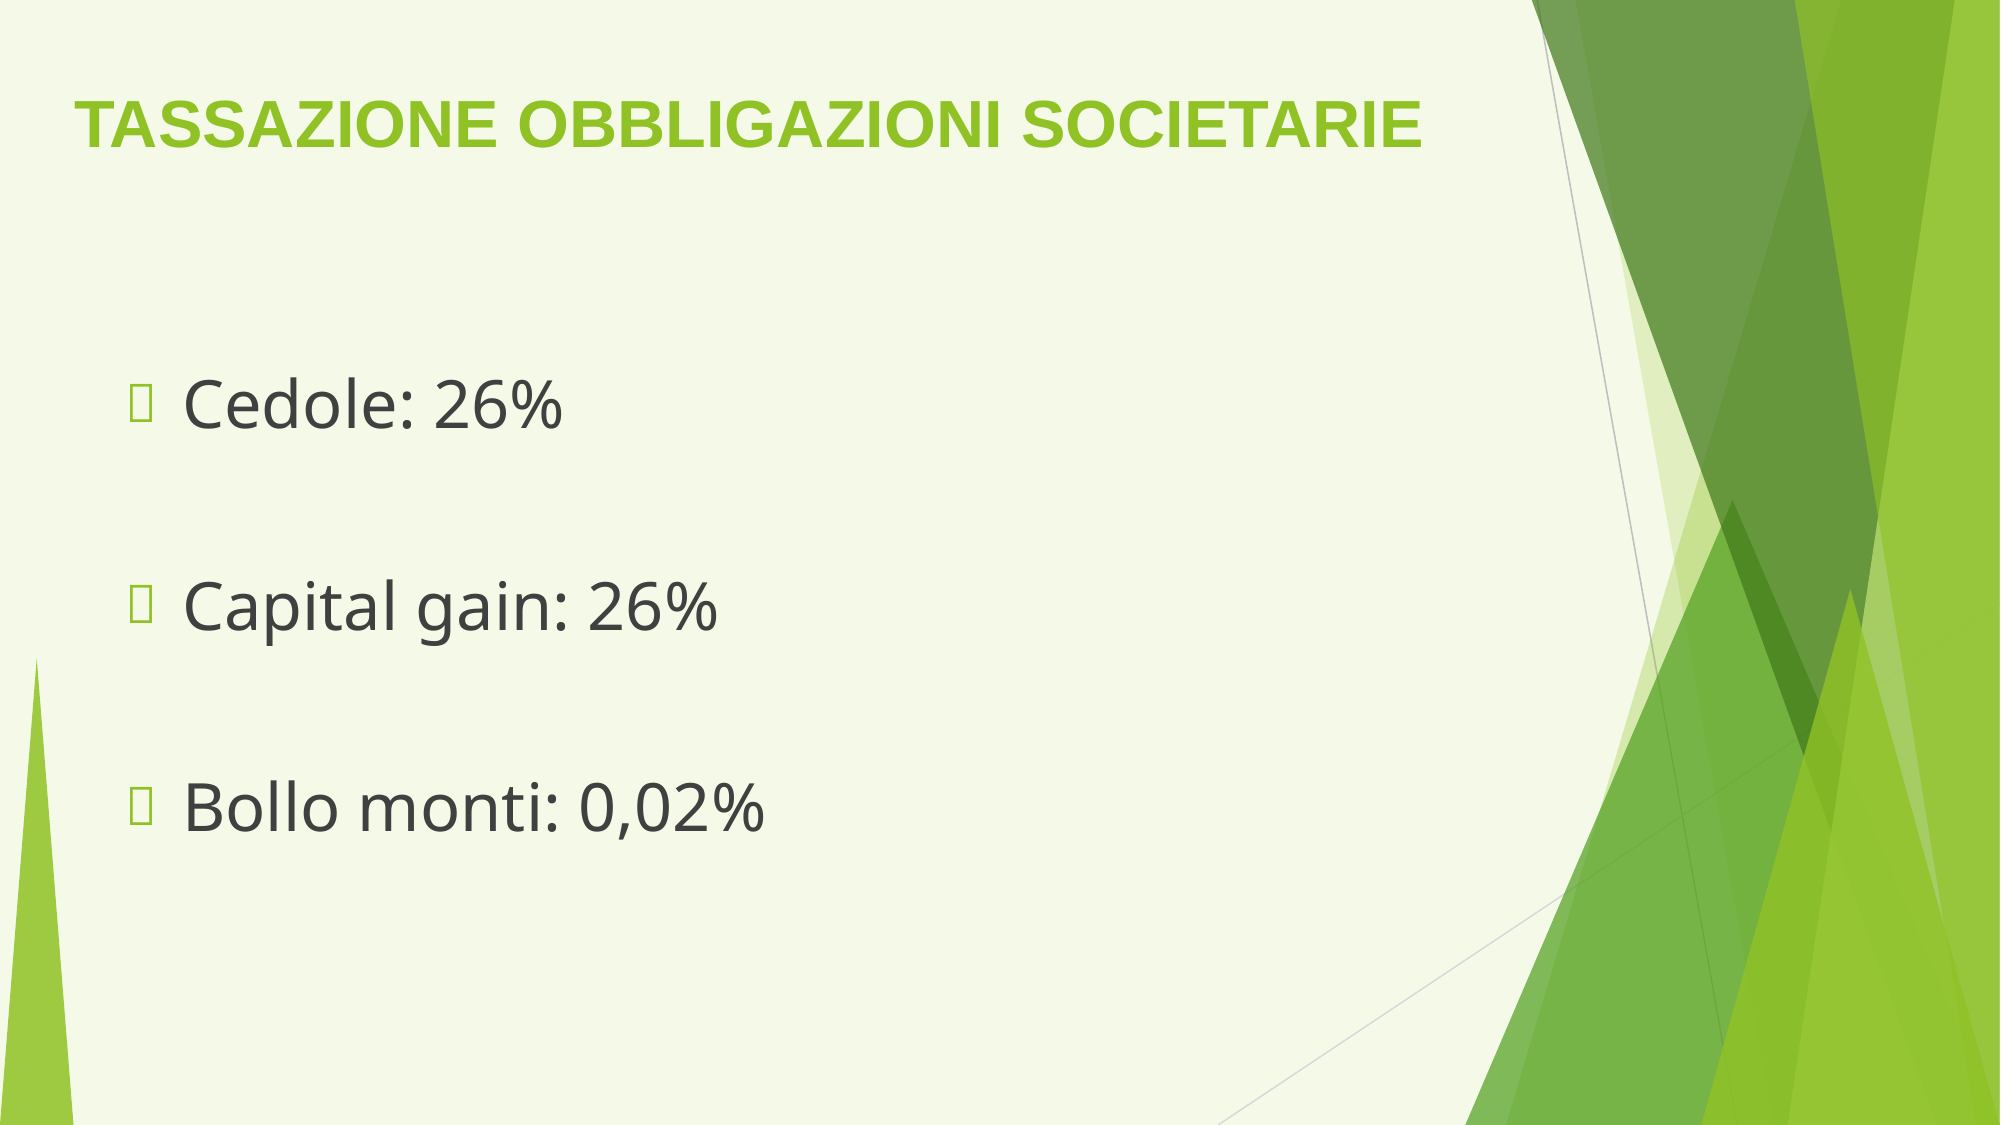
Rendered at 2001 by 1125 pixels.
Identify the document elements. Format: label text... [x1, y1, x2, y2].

title TASSAZIONE OBBLIGAZIONI SOCIETARIE [59, 73, 1785, 291]
list Cedole: 26% Capital gain: 26% Bollo monti: 0,02% [111, 354, 1522, 992]
